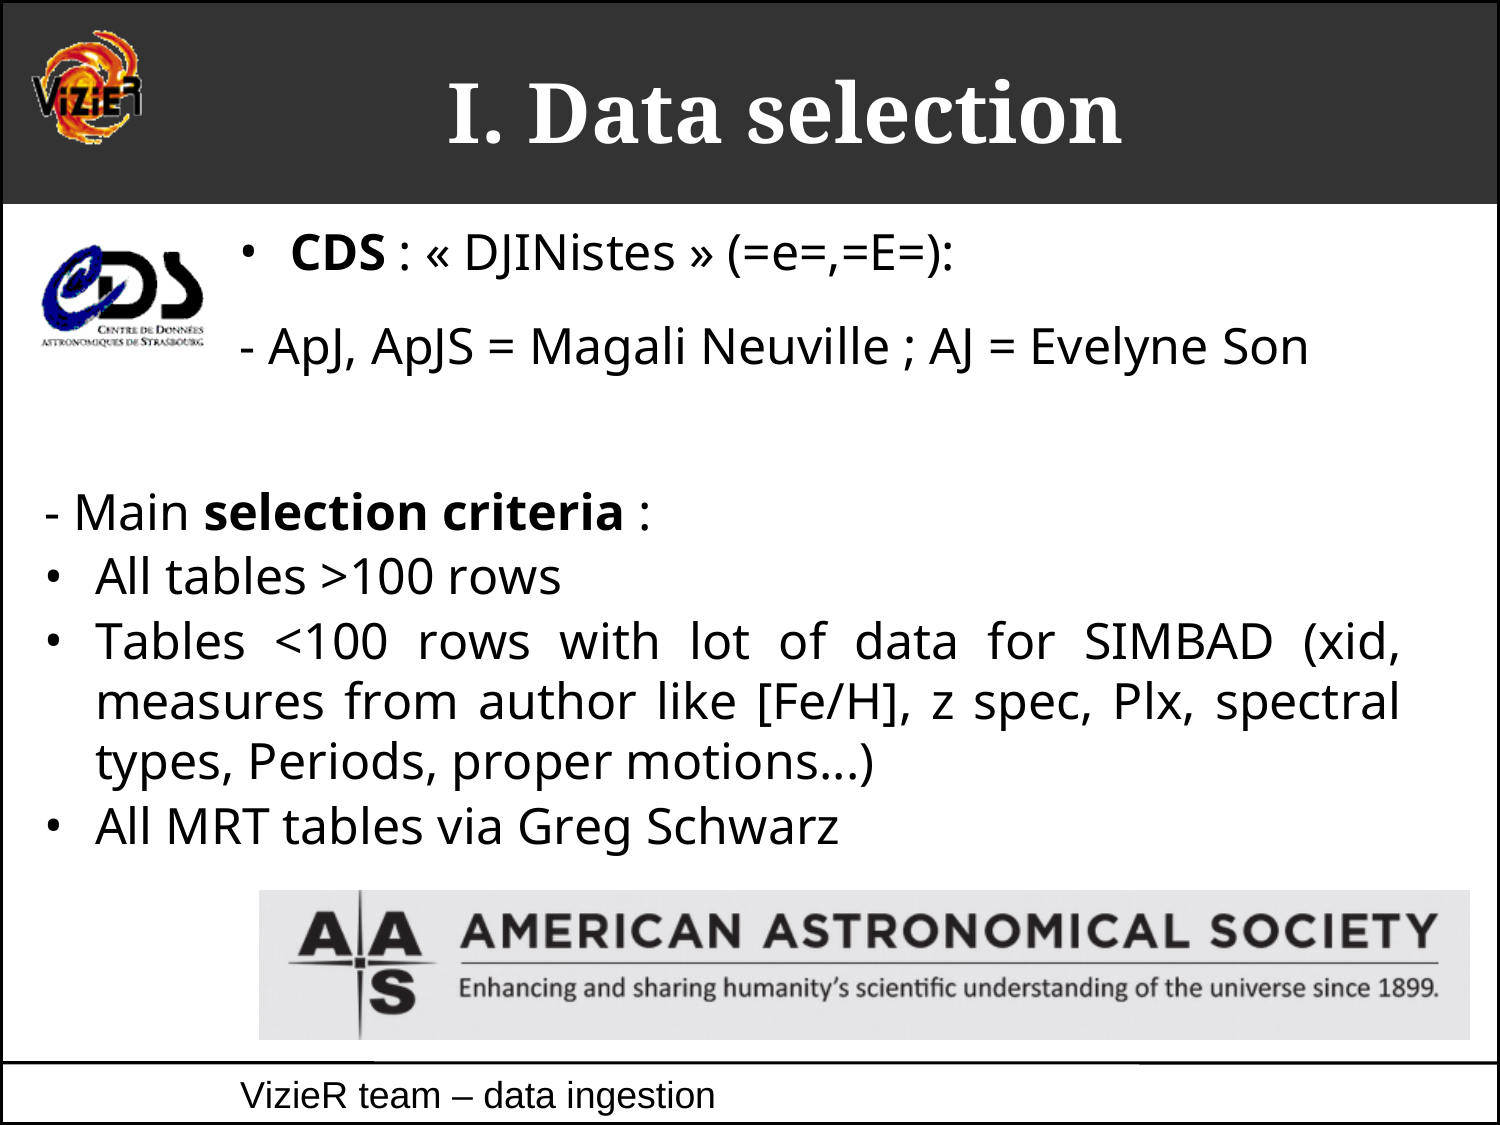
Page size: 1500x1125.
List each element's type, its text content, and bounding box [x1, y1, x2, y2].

picture [259, 890, 1470, 1040]
title I. Data selection [147, 13, 1425, 207]
list CDS : « DJINistes » (=e=,=E=): - ApJ, ApJS = Magali Neuville ; AJ = Evelyne Son‏ [224, 212, 1477, 544]
picture [35, 244, 208, 355]
picture [29, 29, 147, 148]
text_box - Main selection criteria : All tables >100 rows Tables <100 rows with lot of data for SIMBAD (xid, measures from author like [Fe/H], z spec, Plx, spectral types, Periods, proper motions...)‏ All MRT tables via Greg Schwarz [29, 472, 1418, 1125]
